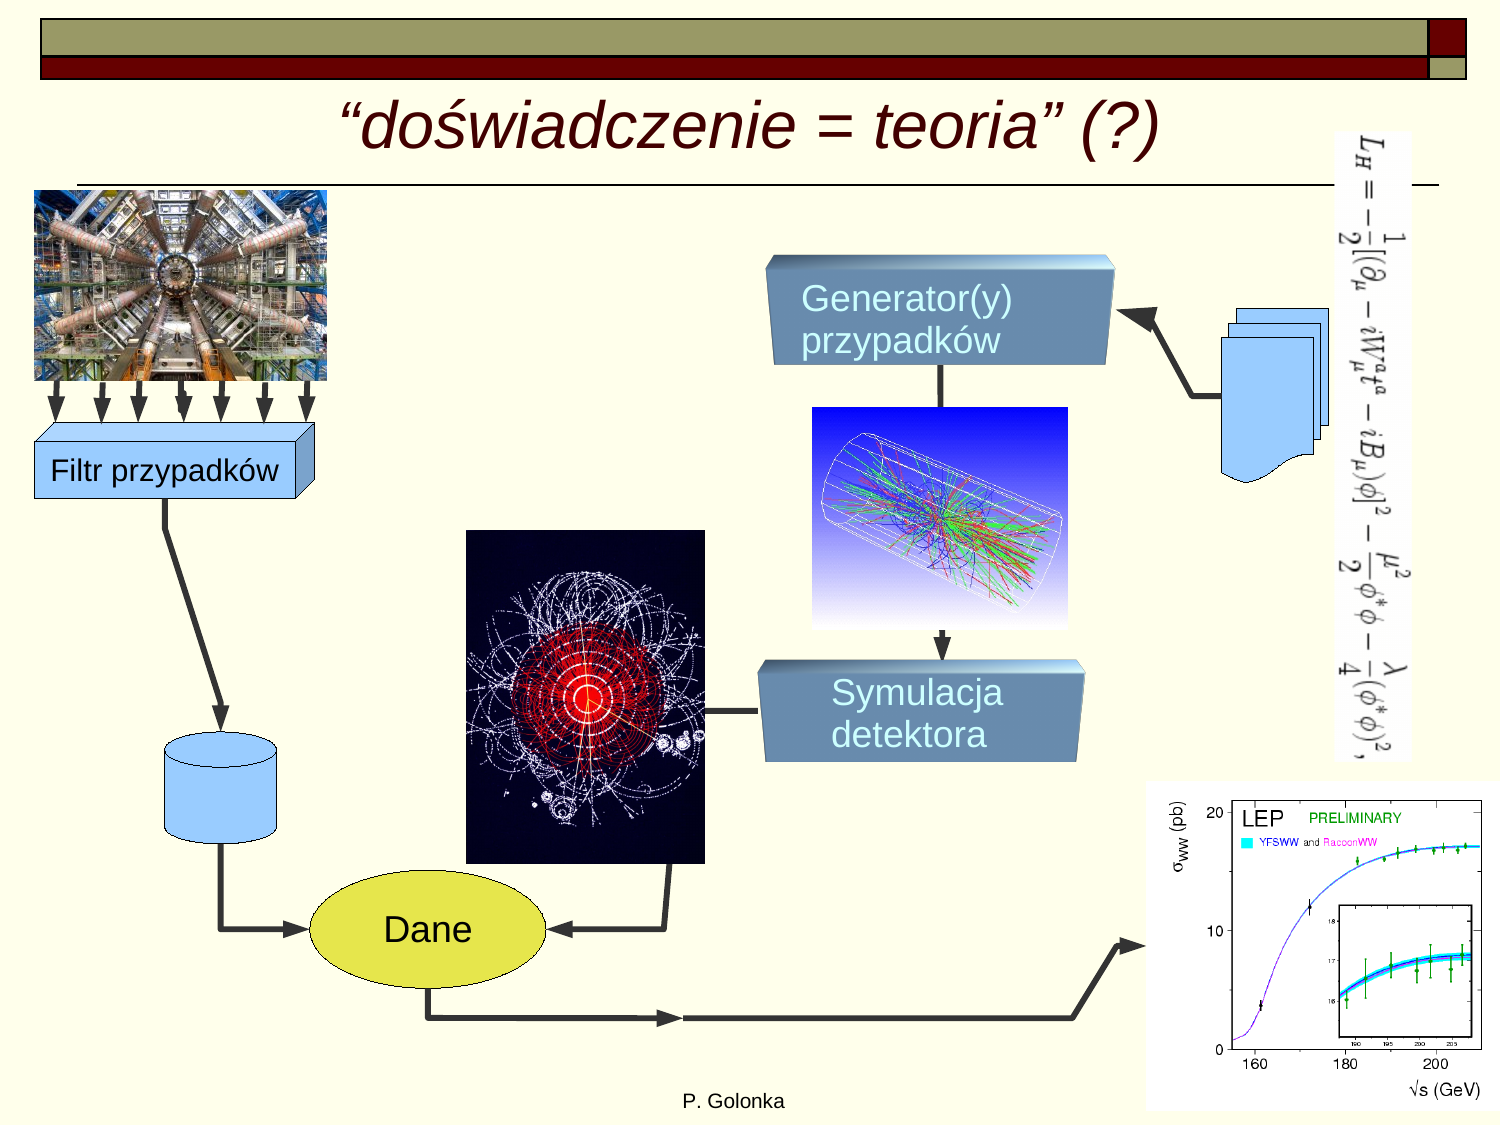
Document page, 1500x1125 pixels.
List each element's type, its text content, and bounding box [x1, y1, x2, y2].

text_box [164, 731, 277, 844]
text_box Generator(y) przypadków [786, 270, 1095, 370]
text_box Symulacja detektora [816, 663, 1069, 774]
picture [1146, 781, 1500, 1111]
text_box Dane [309, 870, 546, 989]
picture [812, 407, 1068, 630]
text_box Filtr przypadków [34, 442, 295, 499]
title [75, 77, 1426, 173]
picture [1334, 131, 1412, 762]
text_box [1221, 308, 1329, 483]
picture [466, 530, 705, 864]
picture [34, 190, 327, 381]
